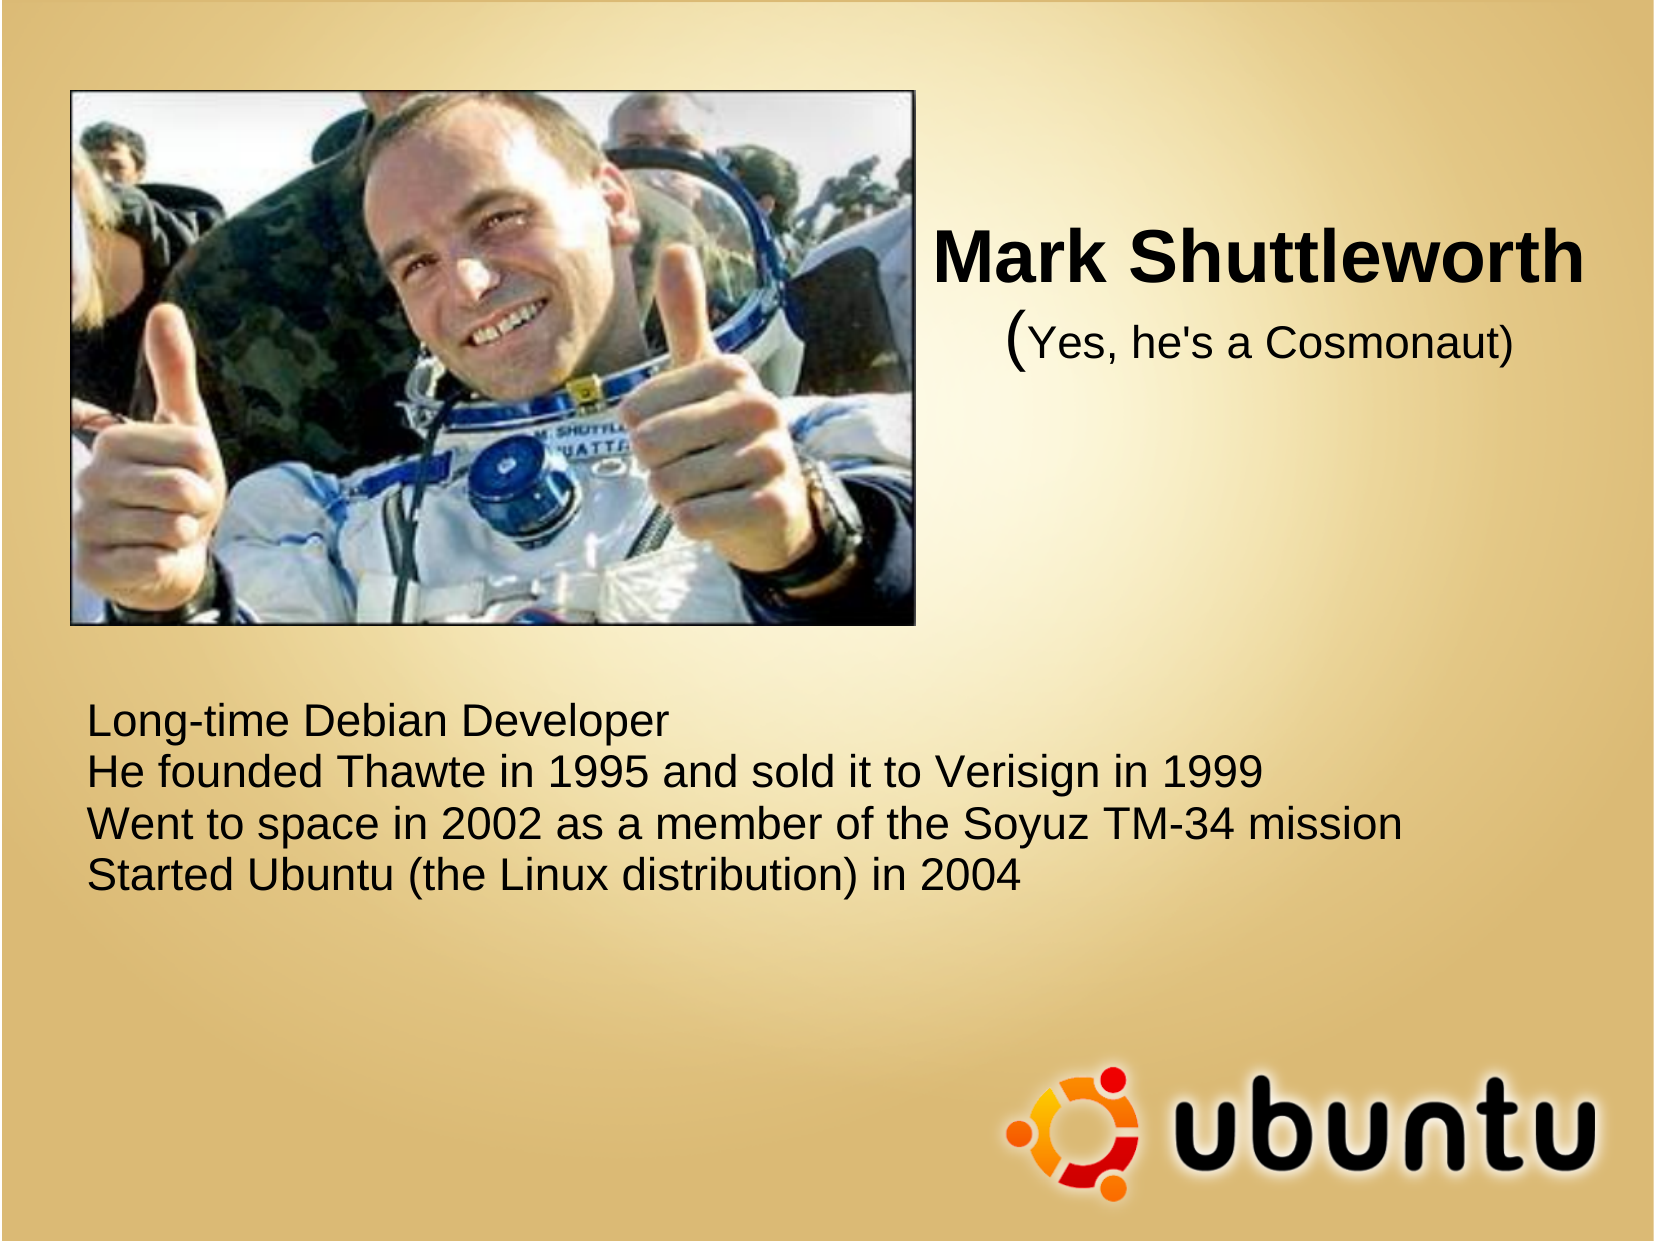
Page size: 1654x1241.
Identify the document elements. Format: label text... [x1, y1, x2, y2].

text_box Mark Shuttleworth (Yes, he's a Cosmonaut) [916, 206, 1625, 502]
picture [2, 0, 1654, 1241]
text_box Long-time Debian Developer He founded Thawte in 1995 and sold it to Verisign in 1999 Went to space in 2002 as a member of the Soyuz TM-34 mission Started Ubuntu (the Linux distribution) in 2004 [59, 687, 1506, 975]
